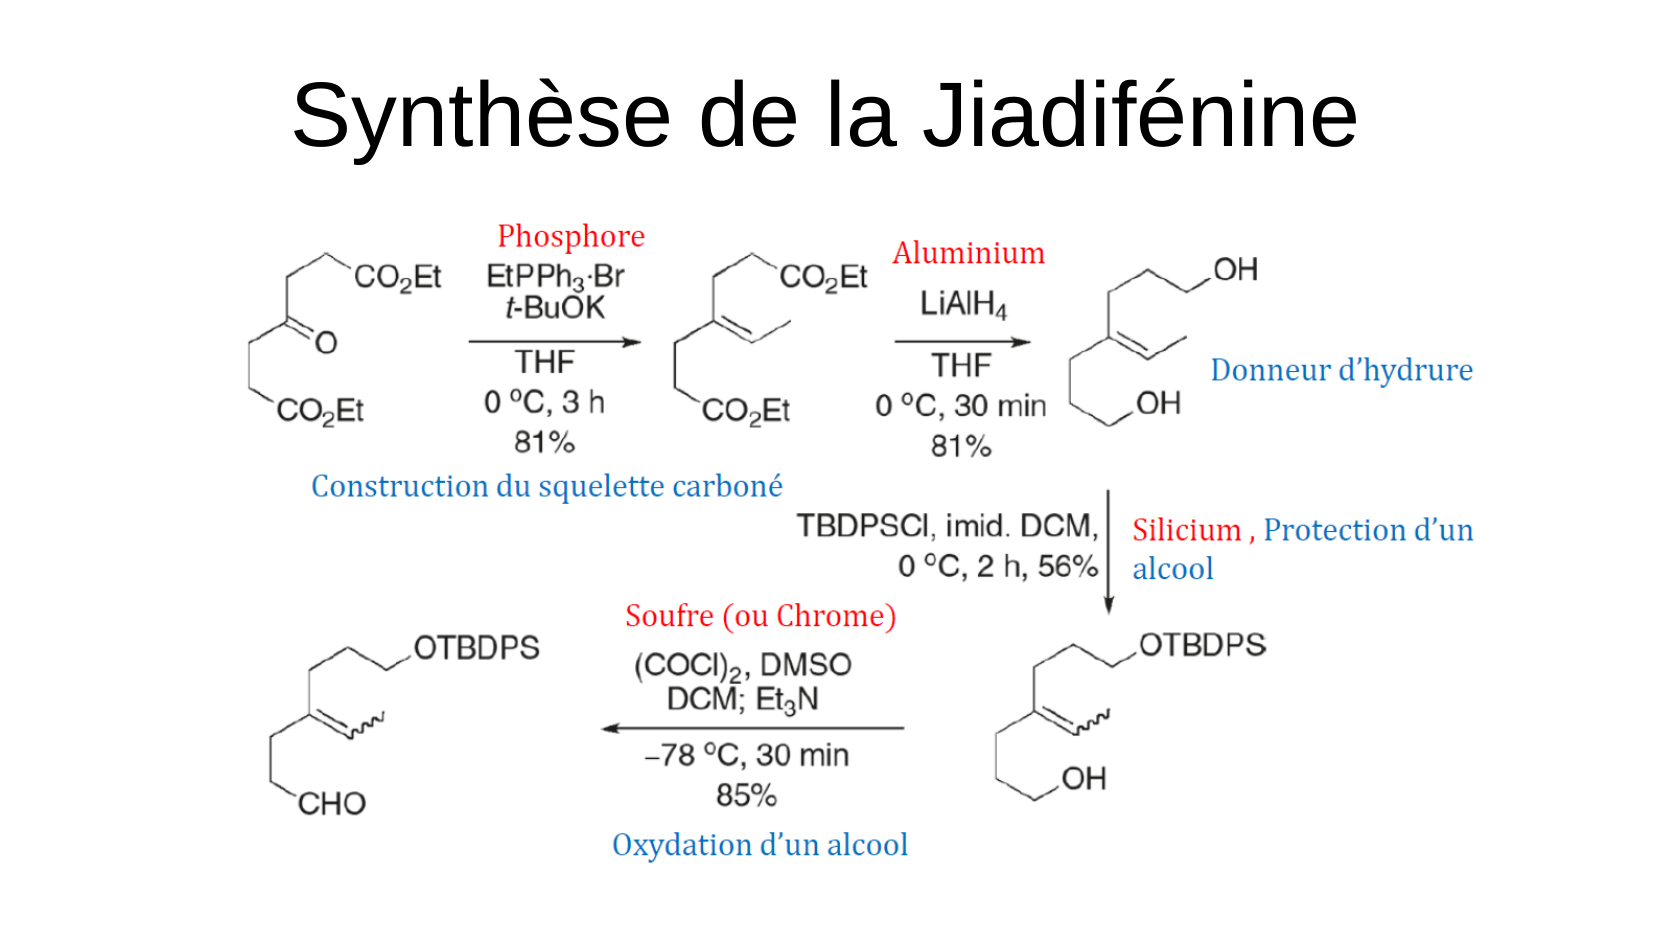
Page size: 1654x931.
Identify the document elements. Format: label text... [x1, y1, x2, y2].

picture [165, 188, 1536, 872]
title Synthèse de la Jiadifénine [82, 37, 1571, 193]
